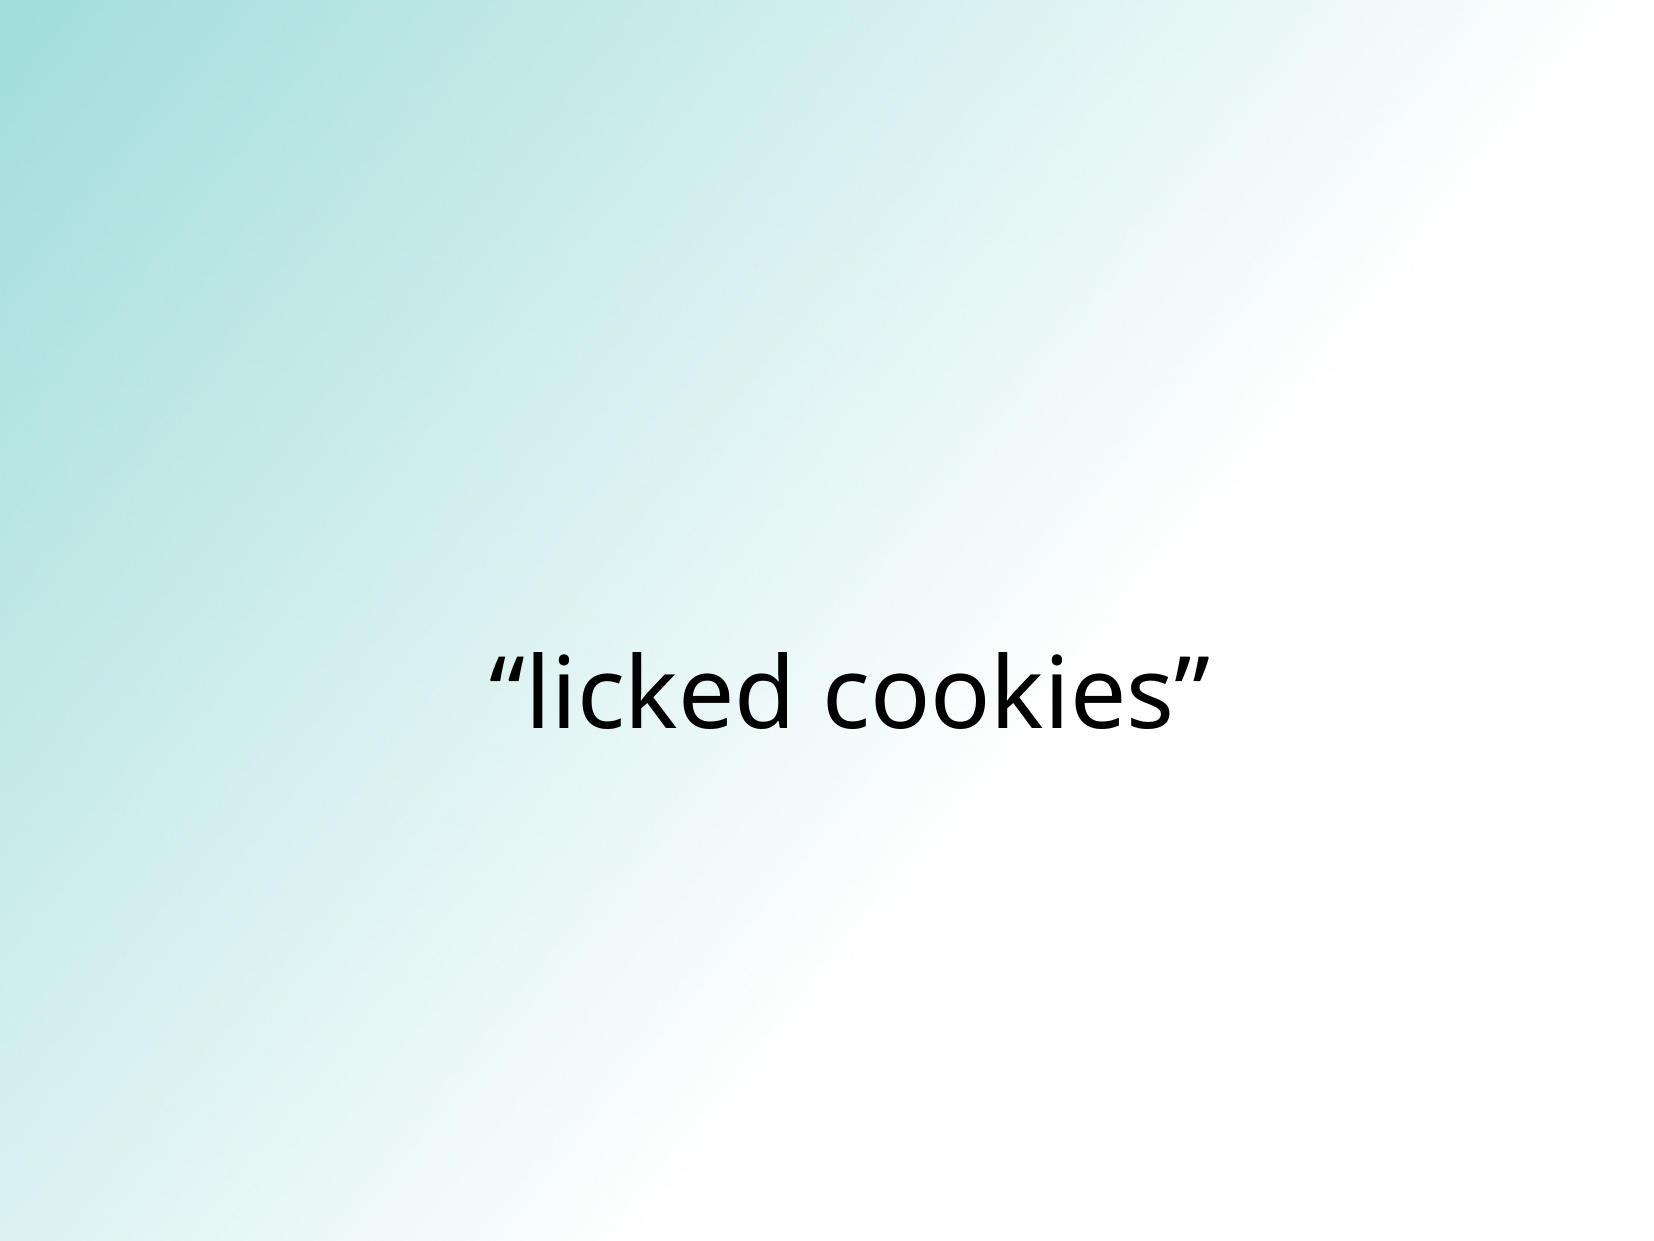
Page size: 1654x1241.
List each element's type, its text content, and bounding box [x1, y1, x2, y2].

subtitle “licked cookies” [106, 209, 1595, 1170]
picture [0, 0, 1654, 1241]
